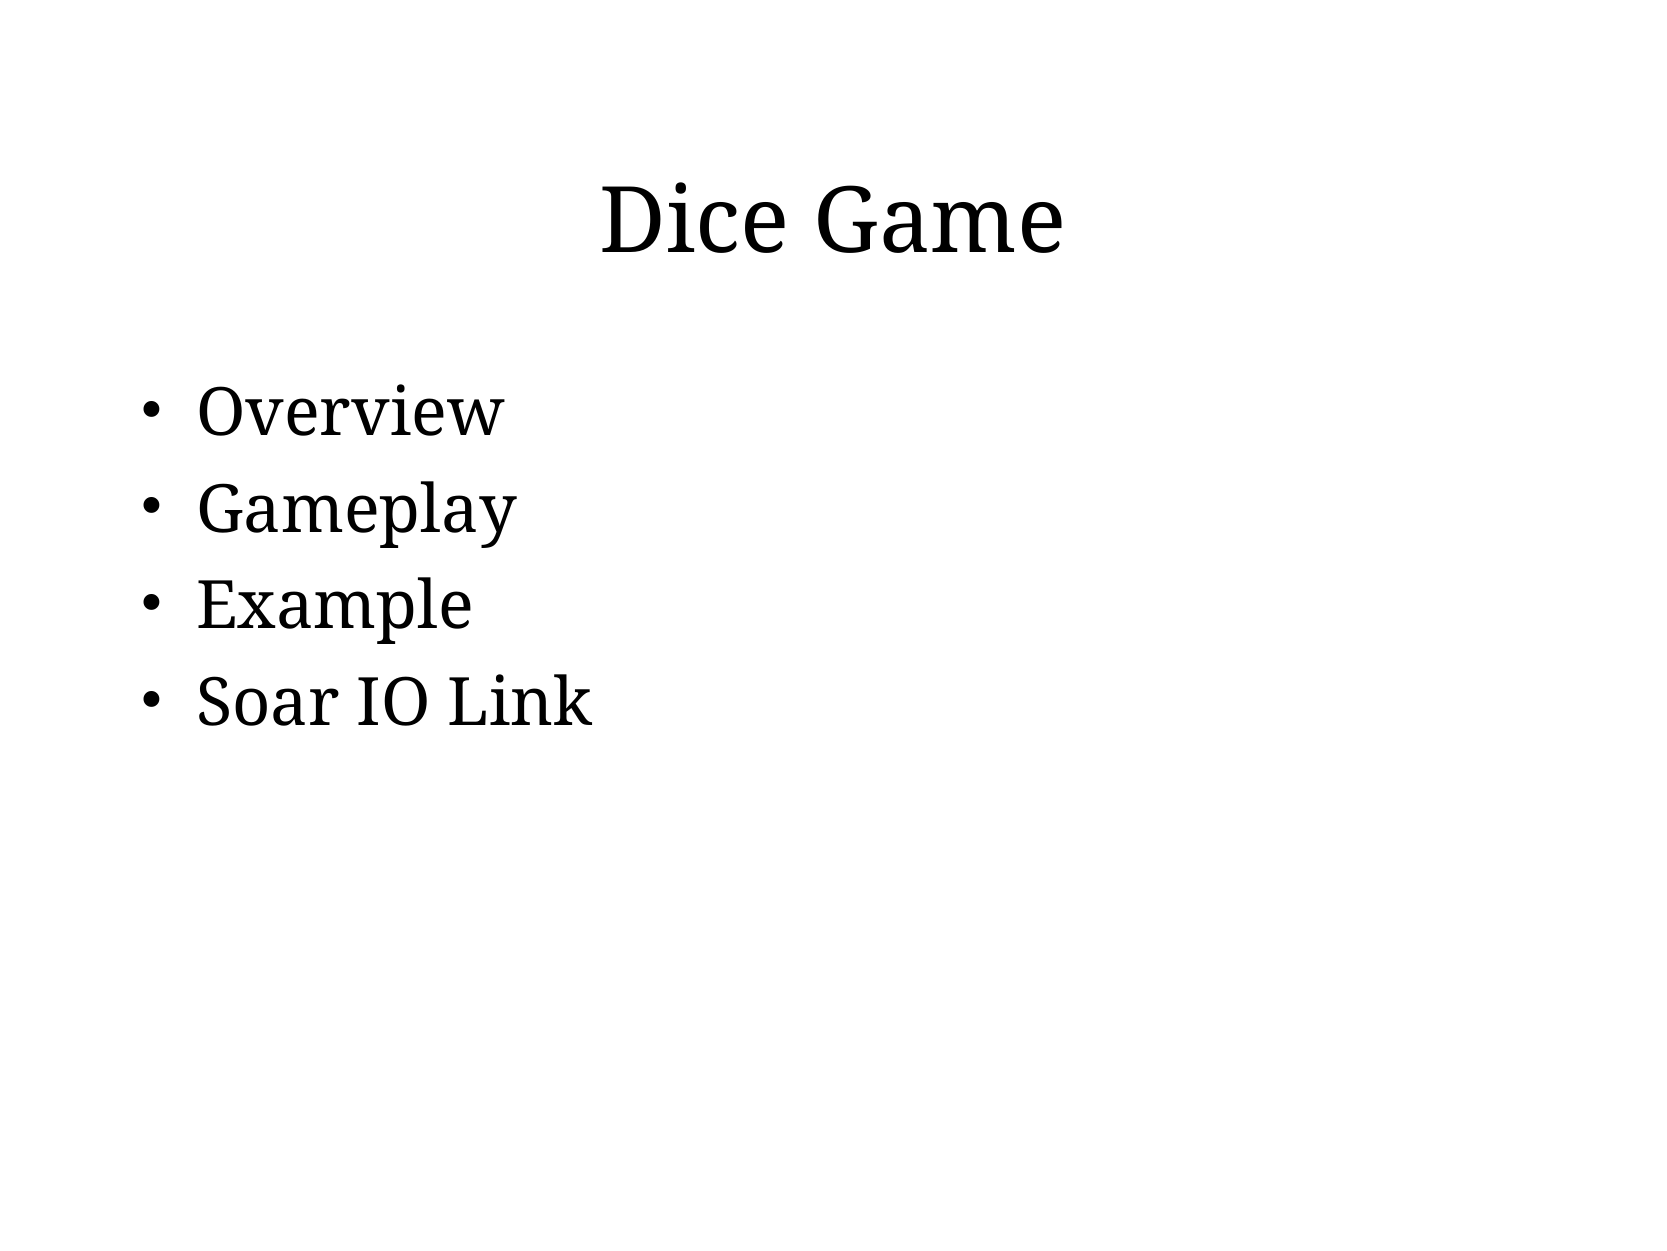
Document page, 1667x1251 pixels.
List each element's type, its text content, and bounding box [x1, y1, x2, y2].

title Dice Game [124, 110, 1542, 320]
list Overview Gameplay Example Soar IO Link [124, 360, 1542, 1187]
